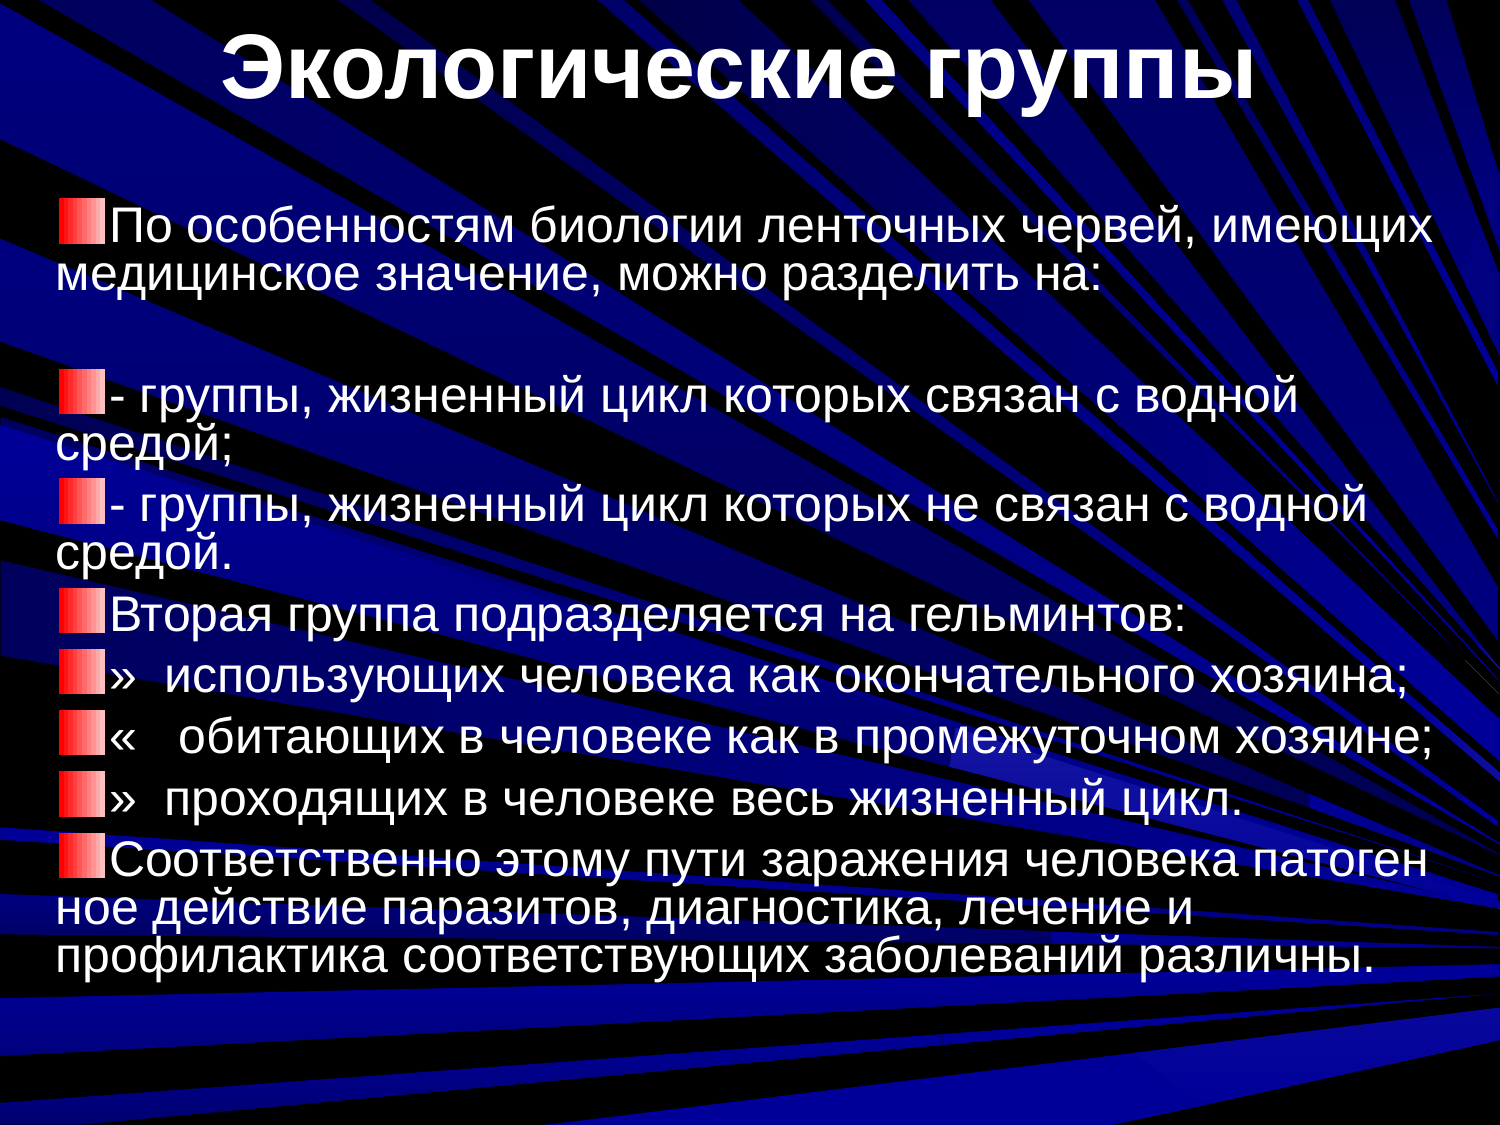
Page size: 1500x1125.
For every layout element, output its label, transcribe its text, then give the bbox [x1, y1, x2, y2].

list По особенностям биологии ленточных червей, имеющих медицинское значение, можно разделить на: - группы, жизненный цикл которых связан с водной средой; - группы, жизненный цикл которых не связан с водной средой. Вторая группа подразделяется на гельминтов: » использующих человека как окончательного хозяина; « обитающих в человеке как в промежуточном хозяине; » проходящих в человеке весь жизненный цикл. Соответственно этому пути заражения человека патоген­ное действие паразитов, диагностика, лечение и профилактика соответствующих заболеваний различны. [41, 196, 1500, 1028]
title Экологические группы [64, 0, 1415, 188]
